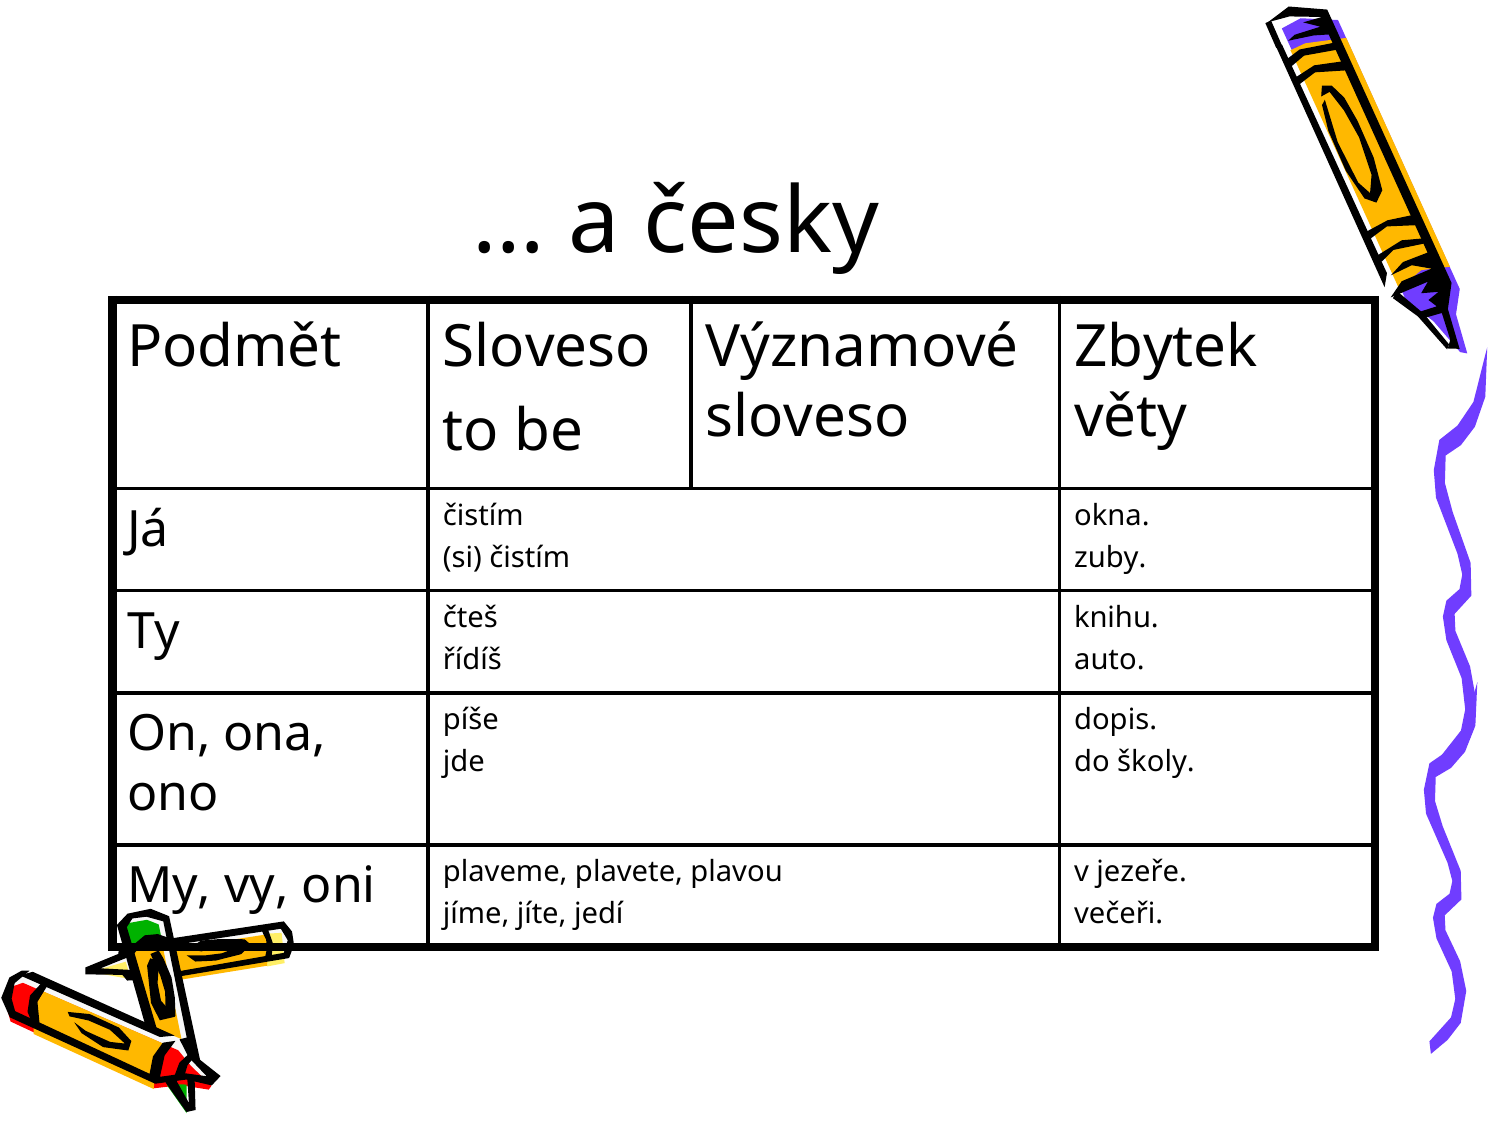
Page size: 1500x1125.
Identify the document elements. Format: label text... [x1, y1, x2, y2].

table_cell knihu. auto. [1061, 592, 1371, 691]
table_header Významové sloveso [693, 304, 1058, 487]
table_cell čteš řídíš [430, 592, 1058, 691]
title … a česky [112, 24, 1240, 288]
table_cell On, ona, ono [117, 695, 426, 843]
table_header Zbytek věty [1061, 304, 1371, 487]
table_cell plaveme, plavete, plavou jíme, jíte, jedí [430, 847, 1058, 943]
table_header Sloveso to be [430, 304, 689, 487]
table_cell dopis. do školy. [1061, 695, 1371, 843]
table_cell Já [117, 490, 426, 589]
table_cell čistím (si) čistím [430, 490, 1058, 589]
table_cell okna. zuby. [1061, 490, 1371, 589]
table_cell píše jde [430, 695, 1058, 843]
table_cell Ty [117, 592, 426, 691]
table_header Podmět [117, 304, 426, 487]
table_cell My, vy, oni [117, 847, 426, 943]
table_cell v jezeře. večeři. [1061, 847, 1371, 943]
